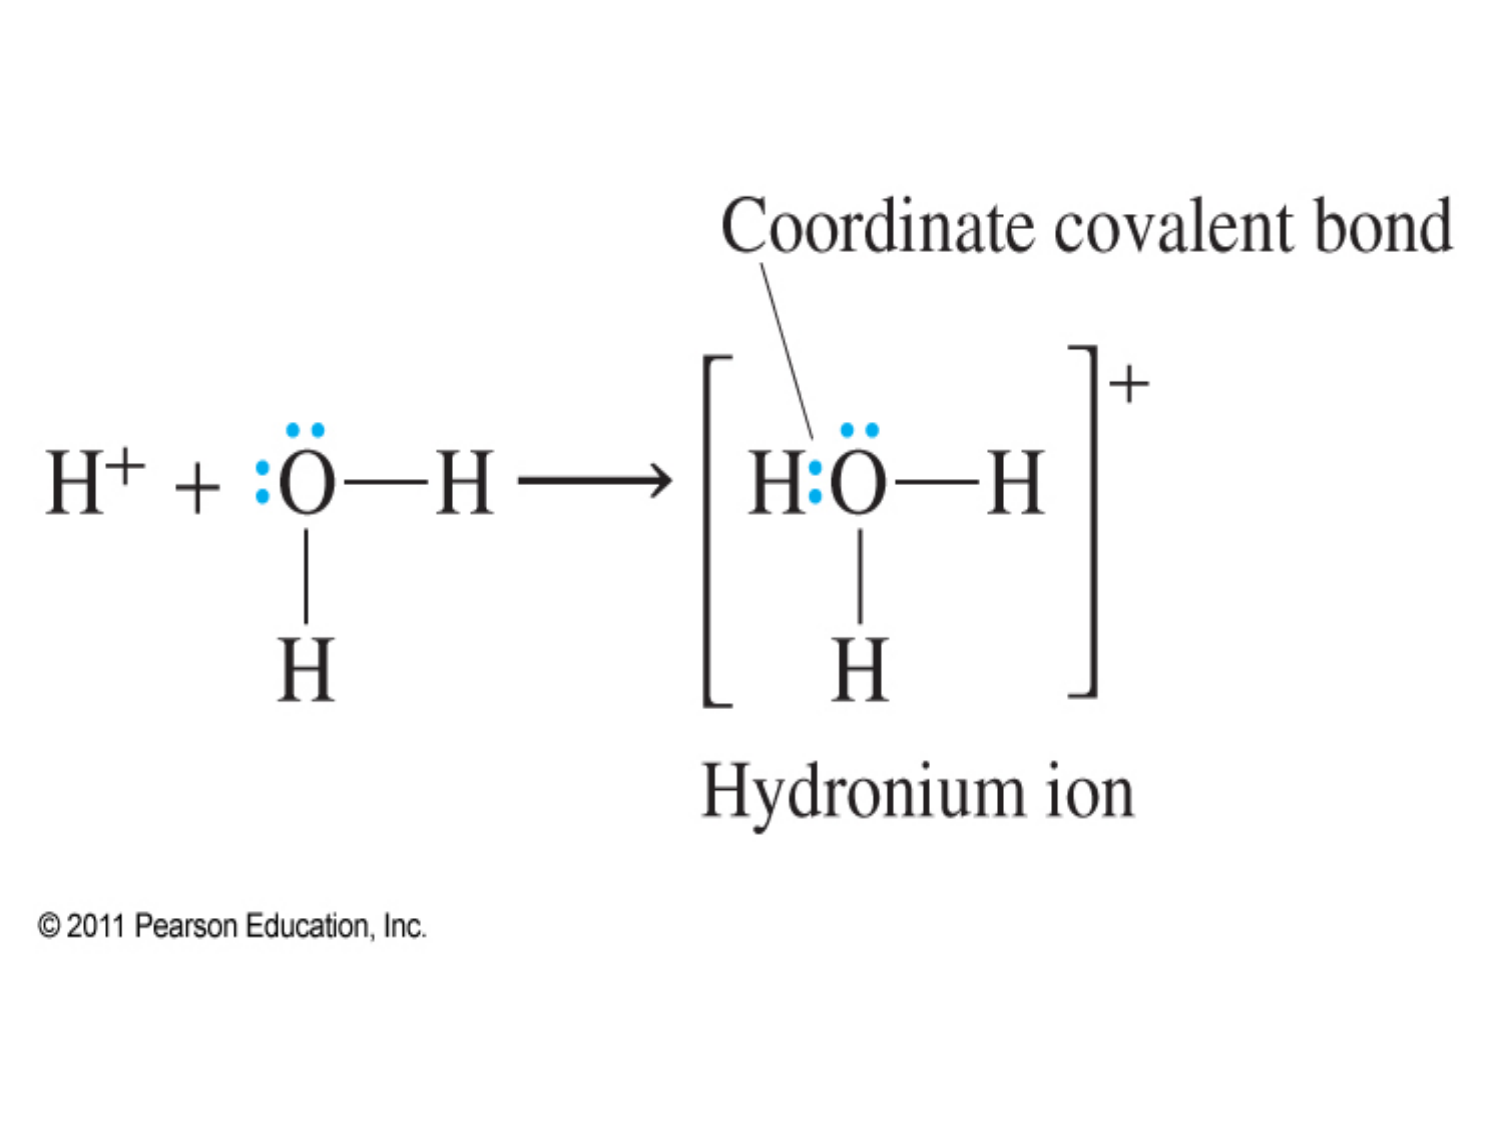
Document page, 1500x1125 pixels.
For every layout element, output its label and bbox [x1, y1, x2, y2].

picture [0, 149, 1500, 1013]
